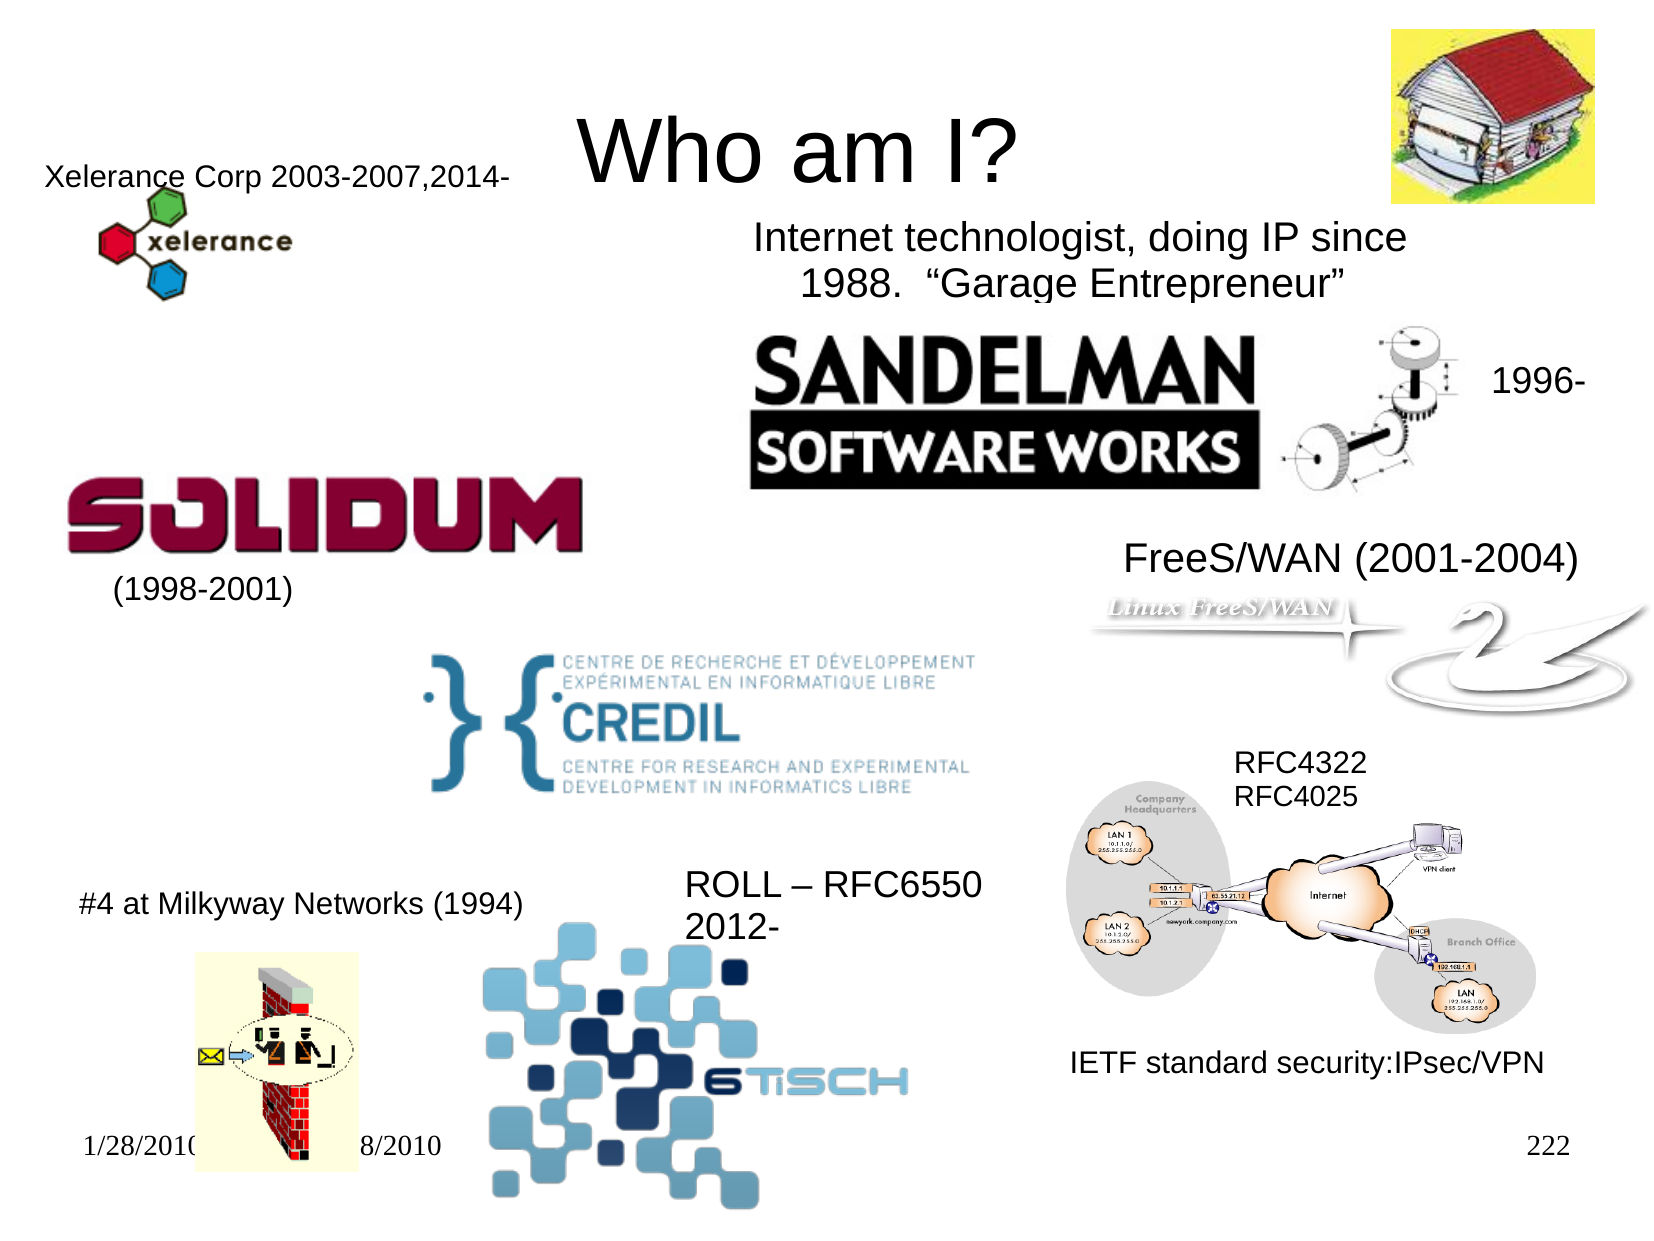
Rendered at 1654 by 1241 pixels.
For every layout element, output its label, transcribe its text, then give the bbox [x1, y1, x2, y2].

text_box IETF standard security:IPsec/VPN [1054, 1037, 1654, 1093]
picture [476, 915, 916, 1217]
picture [422, 649, 975, 800]
picture [1062, 575, 1654, 739]
text_box (1998-2001) [97, 562, 621, 621]
picture [88, 207, 305, 310]
picture [723, 303, 1506, 502]
text_box ROLL – RFC6550 2012- [669, 856, 998, 956]
picture [63, 472, 591, 562]
text_box Xelerance Corp 2003-2007,2014- [29, 152, 526, 207]
title Who am I? [88, 88, 1391, 202]
text_box #4 at Milkyway Networks (1994) [64, 878, 632, 934]
text_box 1996- [1476, 352, 1602, 409]
text_box Internet technologist, doing IP since 1988. “Garage Entrepreneur” [738, 206, 1506, 303]
picture [1391, 29, 1595, 204]
text_box FreeS/WAN (2001-2004) [1108, 527, 1595, 591]
picture [195, 952, 359, 1172]
picture [1066, 781, 1536, 1034]
text_box RFC4322 RFC4025 [1219, 738, 1477, 821]
